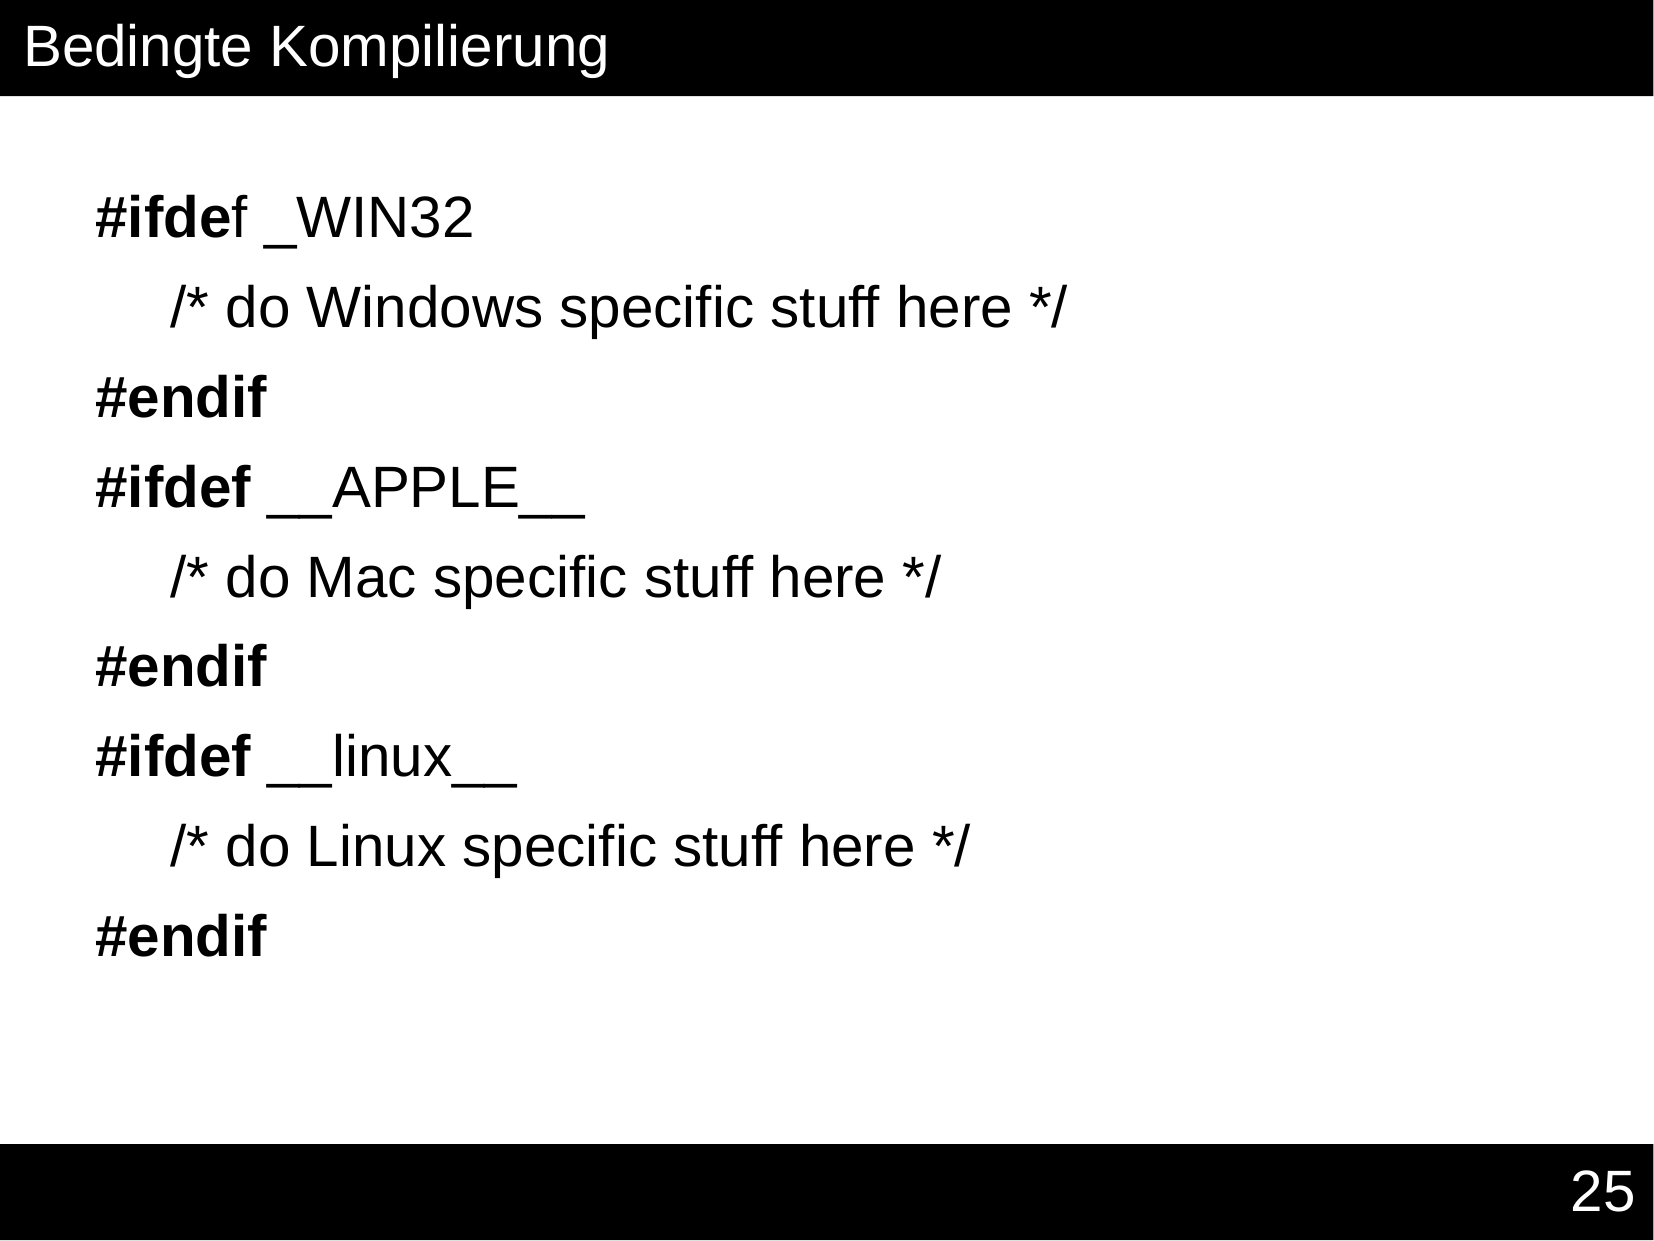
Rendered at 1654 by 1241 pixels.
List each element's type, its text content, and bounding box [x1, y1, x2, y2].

text_box Bedingte Kompilierung [8, 5, 766, 94]
text_box #ifdef _WIN32 /* do Windows specific stuff here */ #endif #ifdef __APPLE__ /* do Mac specific stuff here */ #endif #ifdef __linux__ /* do Linux specific stuff here */ #endif [80, 177, 1654, 1158]
